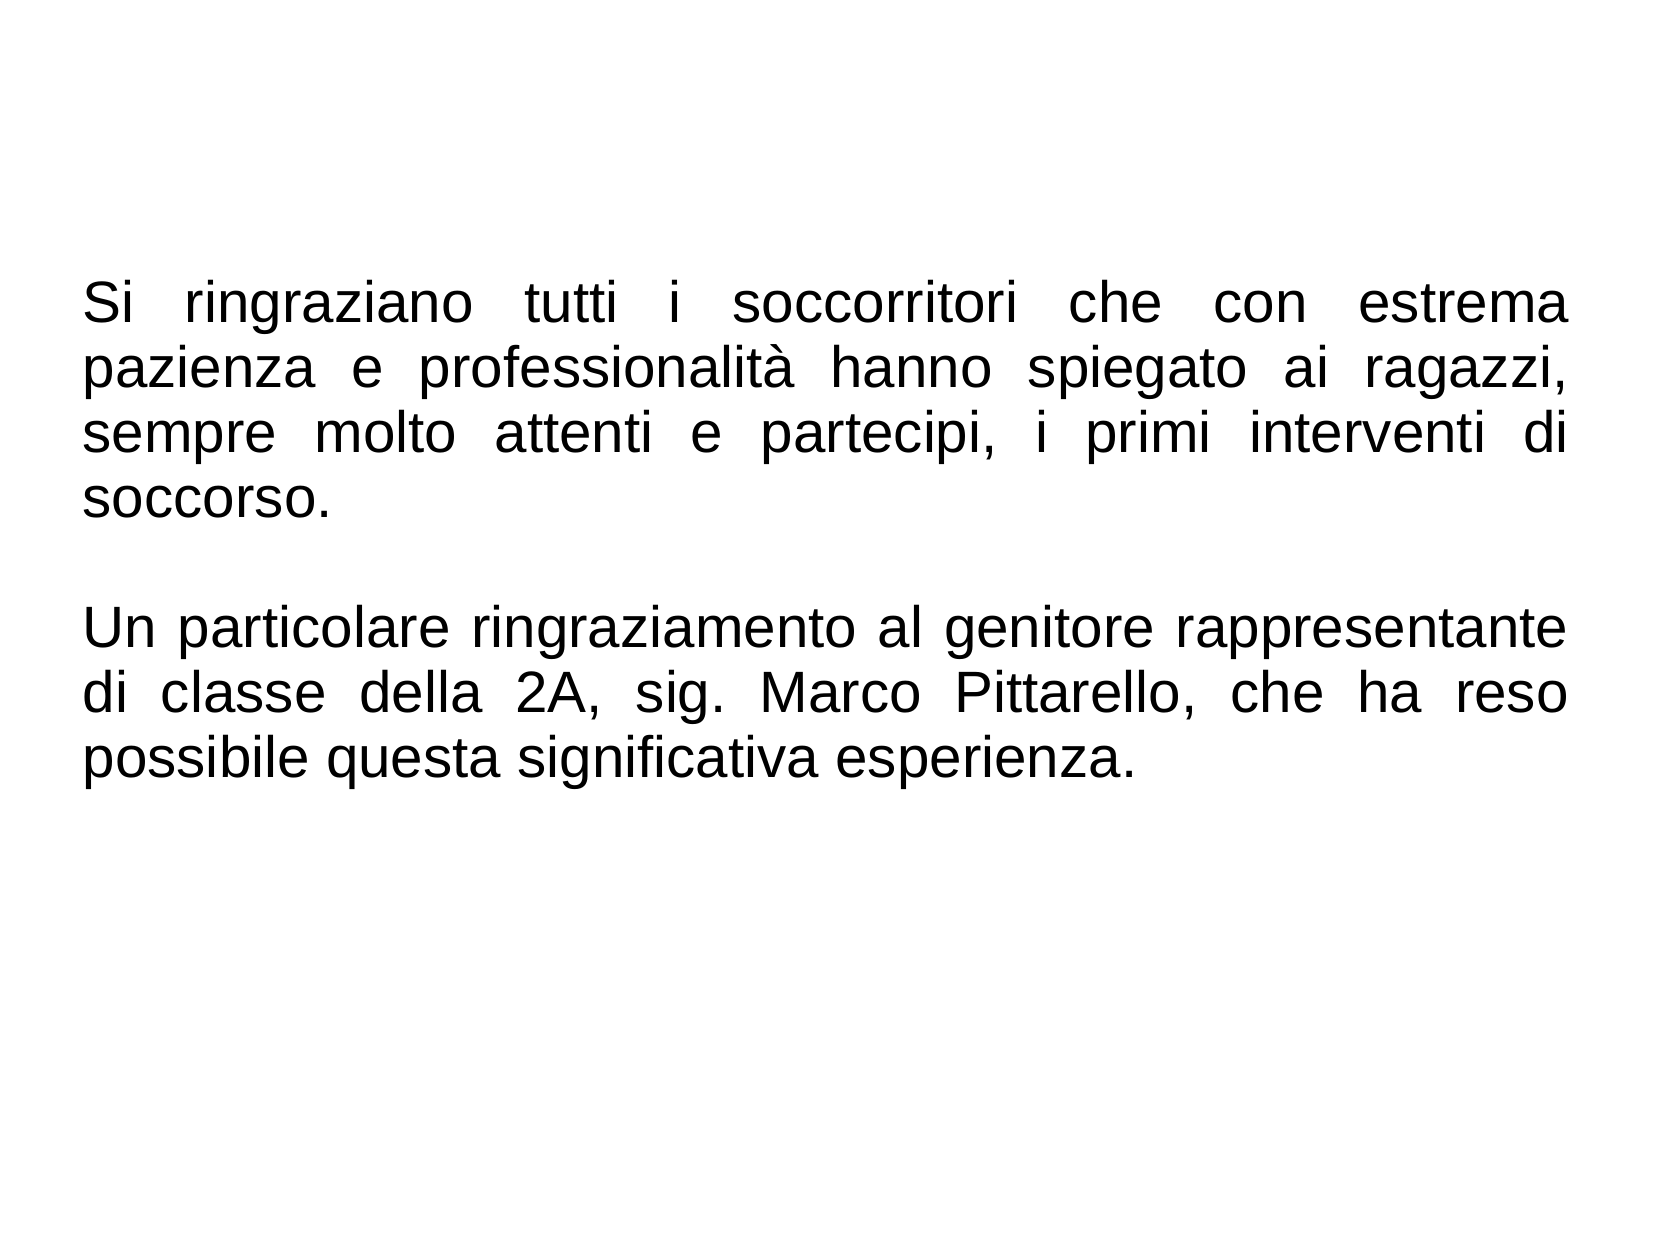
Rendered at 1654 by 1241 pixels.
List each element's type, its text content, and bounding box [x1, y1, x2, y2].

subtitle Si ringraziano tutti i soccorritori che con estrema pazienza e professionalità hanno spiegato ai ragazzi, sempre molto attenti e partecipi, i primi interventi di soccorso. Un particolare ringraziamento al genitore rappresentante di classe della 2A, sig. Marco Pittarello, che ha reso possibile questa significativa esperienza. [82, 49, 1571, 1010]
